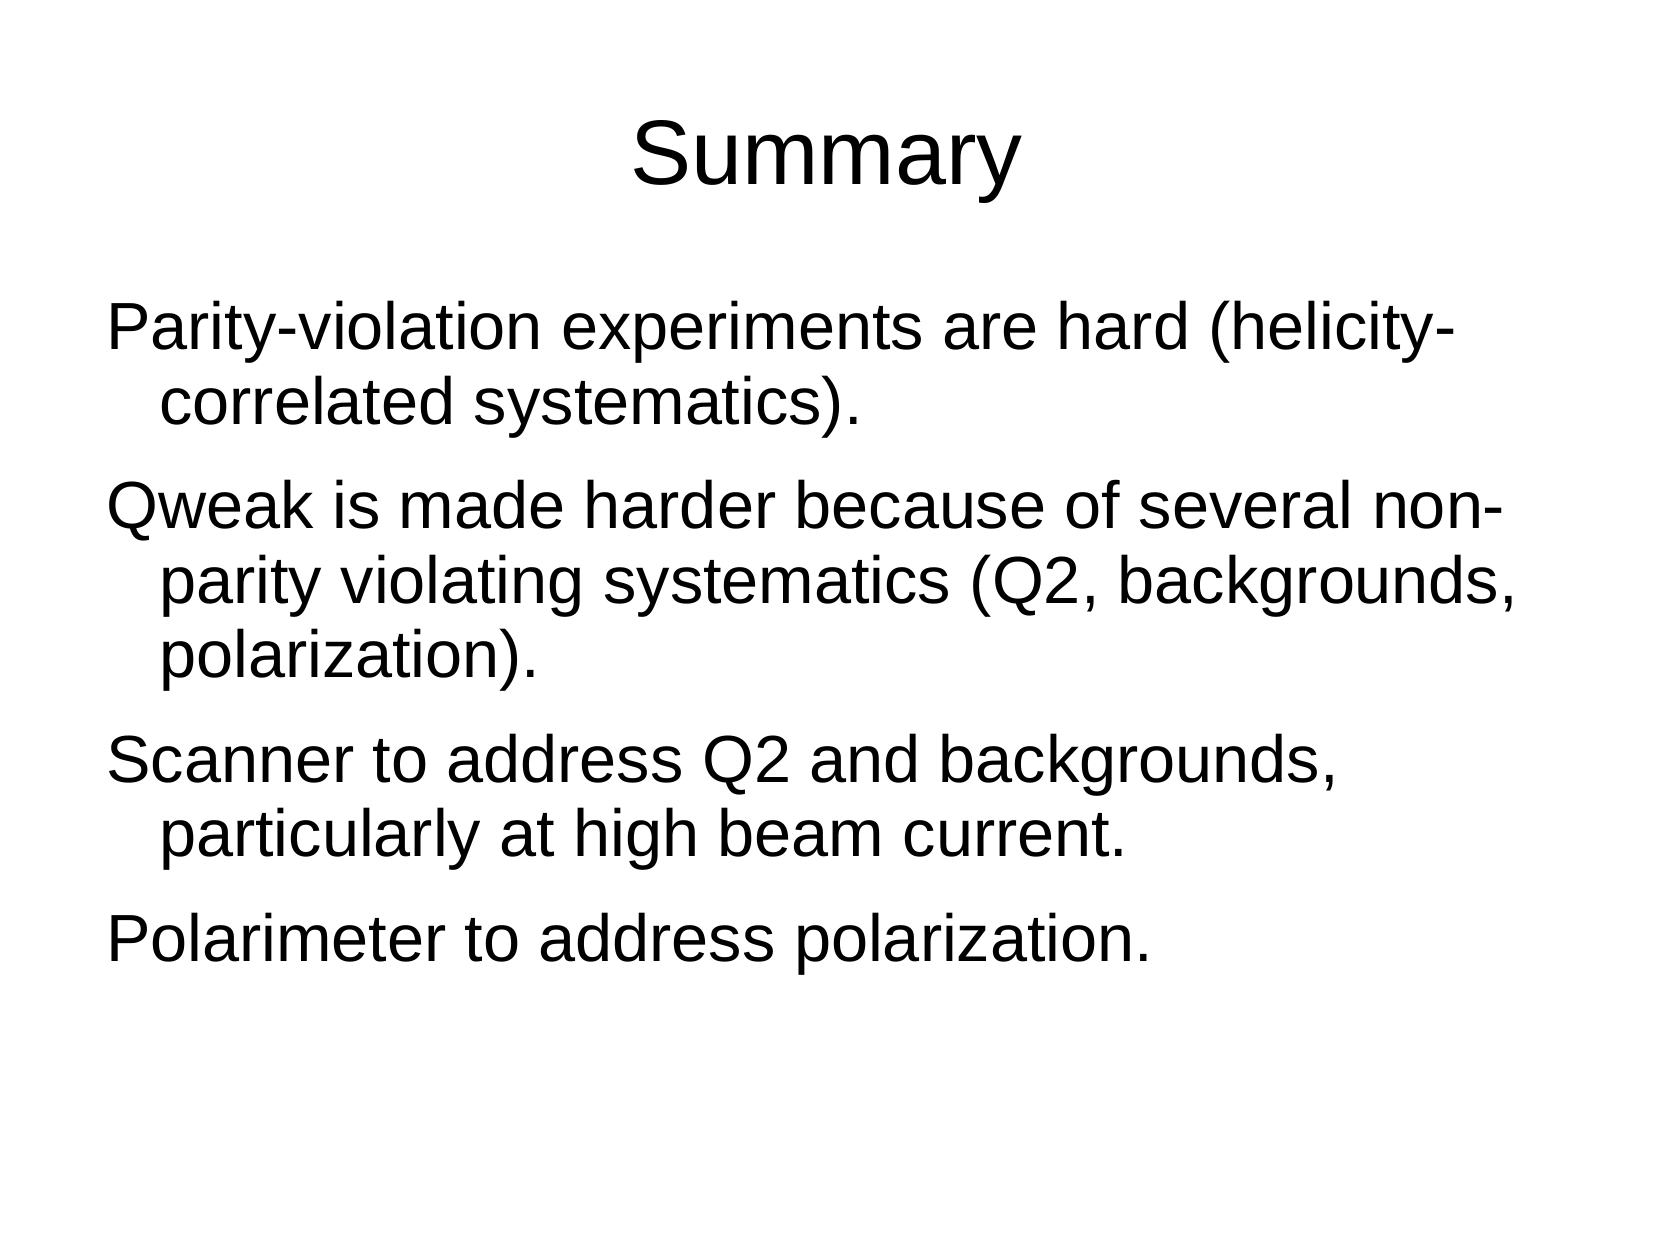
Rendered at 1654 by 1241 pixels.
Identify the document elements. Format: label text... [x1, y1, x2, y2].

title Summary [82, 56, 1571, 250]
list Parity-violation experiments are hard (helicity-correlated systematics). Qweak is made harder because of several non-parity violating systematics (Q2, backgrounds, polarization). Scanner to address Q2 and backgrounds, particularly at high beam current. Polarimeter to address polarization. [88, 288, 1577, 1172]
